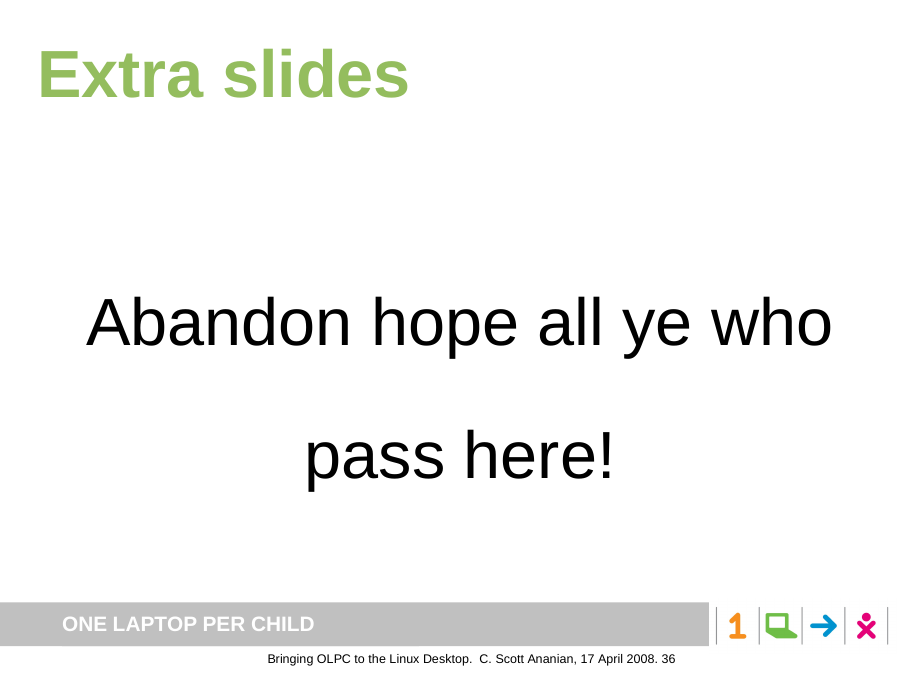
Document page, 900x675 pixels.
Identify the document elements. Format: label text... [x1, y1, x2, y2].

picture [709, 598, 897, 654]
title Extra slides [37, 37, 856, 225]
subtitle Abandon hope all ye who pass here! [61, 157, 844, 563]
